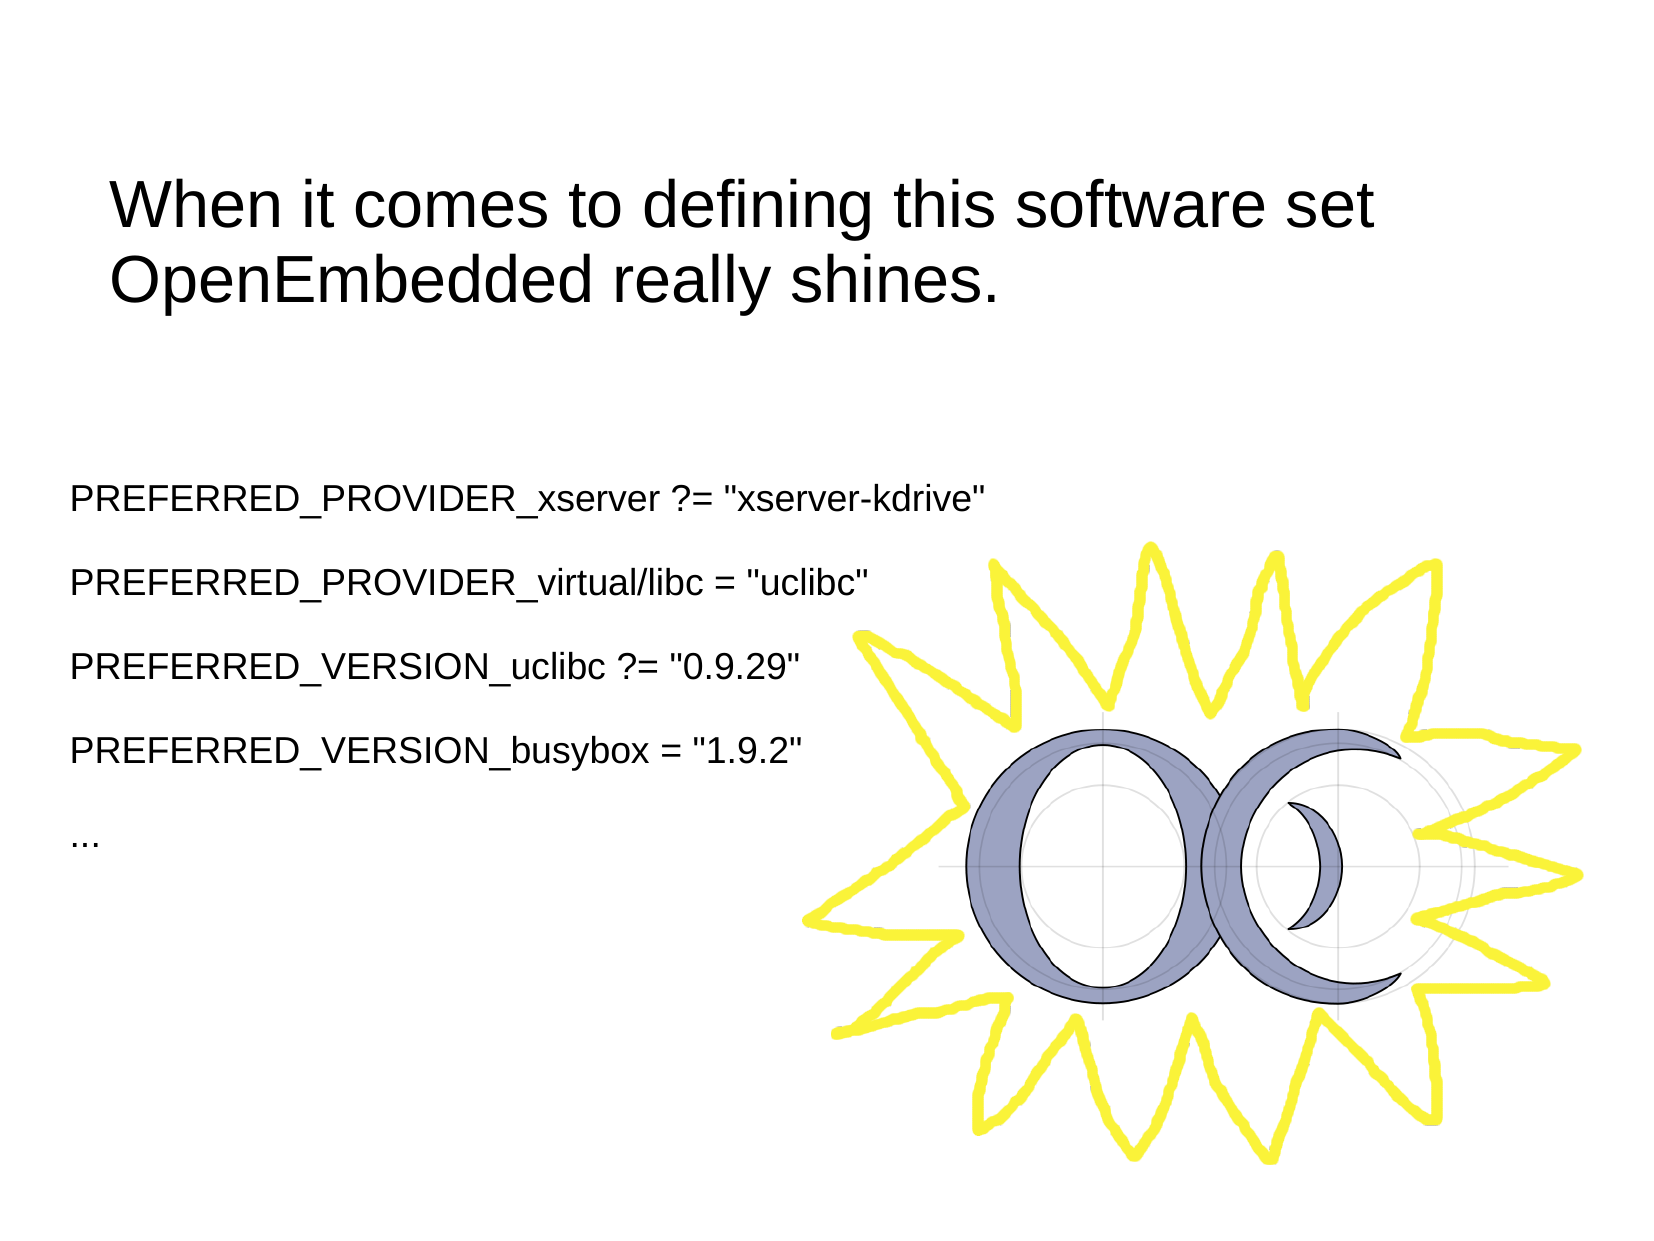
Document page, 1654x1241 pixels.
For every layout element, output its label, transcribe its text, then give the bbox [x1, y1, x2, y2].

text_box When it comes to defining this software set OpenEmbedded really shines. [94, 159, 1390, 341]
picture [732, 531, 1654, 1241]
text_box PREFERRED_PROVIDER_xserver ?= "xserver-kdrive" PREFERRED_PROVIDER_virtual/libc = "uclibc" PREFERRED_VERSION_uclibc ?= "0.9.29" PREFERRED_VERSION_busybox = "1.9.2" ... [54, 470, 999, 904]
